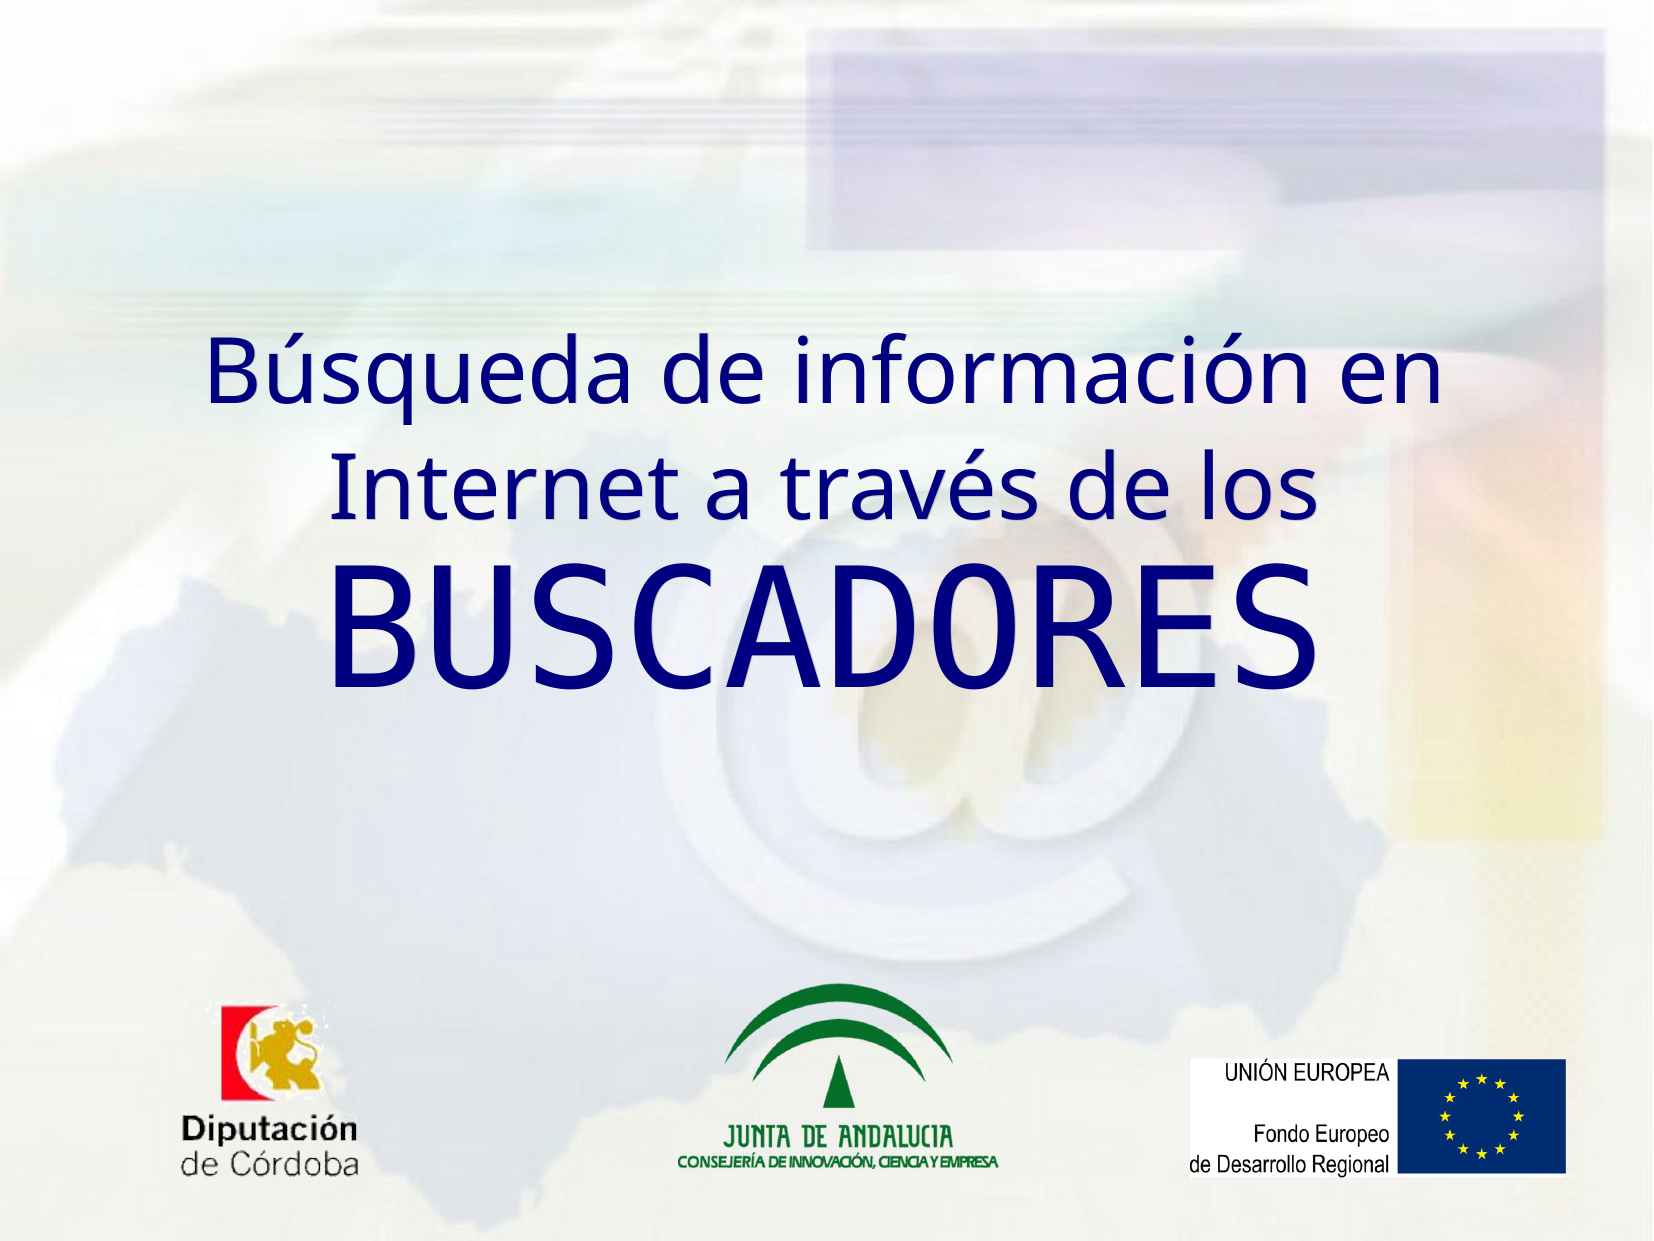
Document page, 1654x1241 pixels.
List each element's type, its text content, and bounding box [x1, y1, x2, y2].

title Búsqueda de información en Internet a través de los BUSCADORES [125, 295, 1525, 739]
picture [0, 0, 1654, 1241]
chart [137, 987, 410, 1202]
